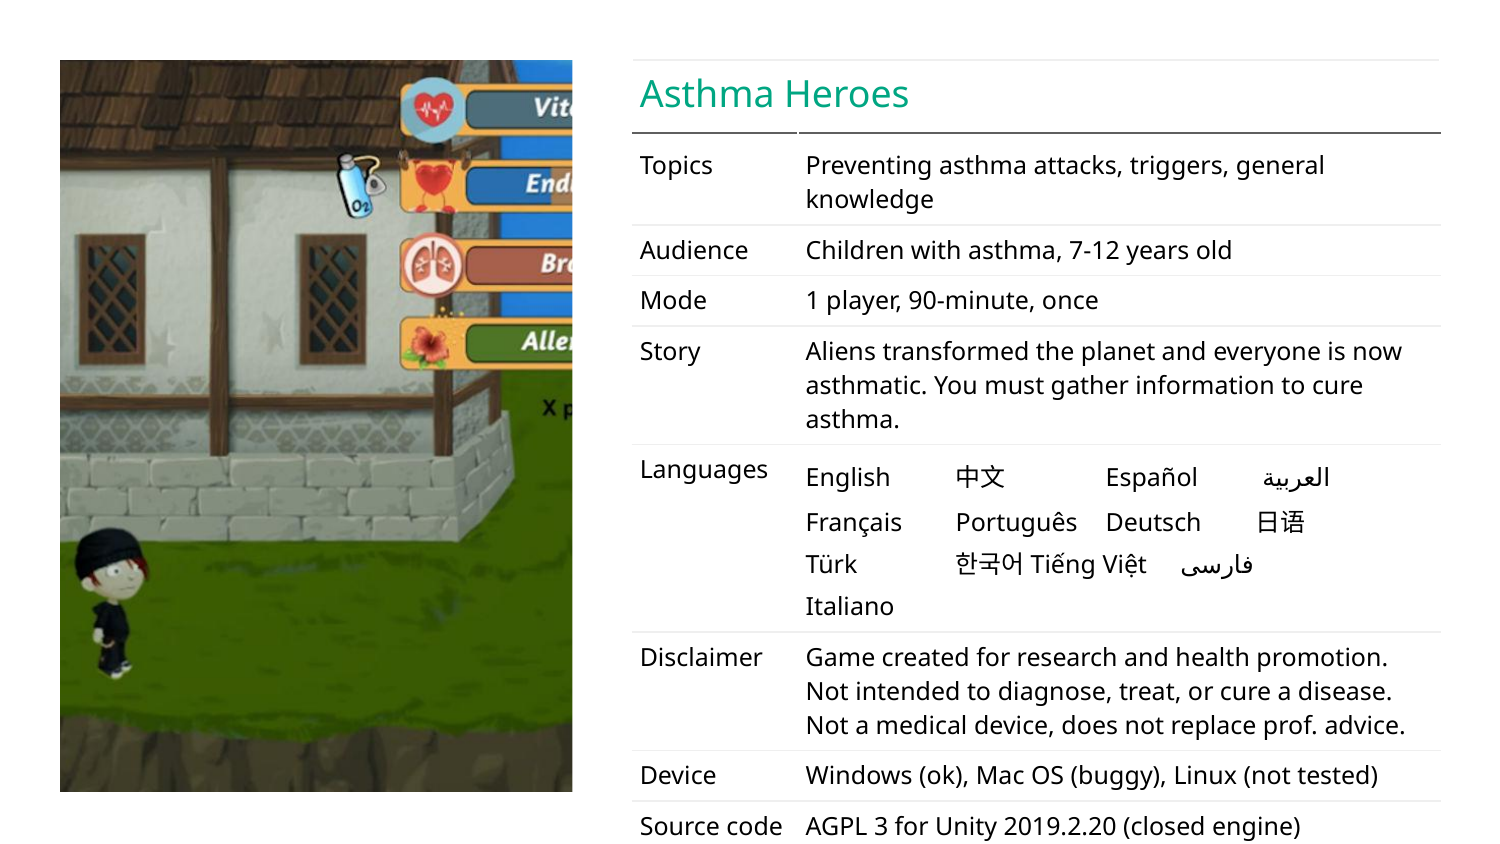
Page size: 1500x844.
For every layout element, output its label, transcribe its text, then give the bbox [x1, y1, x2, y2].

picture [60, 60, 573, 792]
table_header Asthma Heroes [633, 61, 1439, 132]
table_cell English 中文 Español العربية Français Português Deutsch 日语 Türk 한국어 Tiếng Việt فارسی Italiano [799, 445, 1439, 631]
table_cell Audience [633, 226, 797, 275]
table_cell Children with asthma, 7-12 years old [799, 226, 1439, 275]
table_cell Story [633, 327, 797, 444]
table_cell Languages [633, 445, 797, 631]
table_cell 1 player, 90-minute, once [799, 276, 1439, 325]
table_cell Mode [633, 276, 797, 325]
table_cell Disclaimer [633, 633, 797, 750]
table_cell Source code [633, 802, 797, 844]
table_cell Topics [633, 134, 797, 224]
table_cell AGPL 3 for Unity 2019.2.20 (closed engine) [799, 802, 1439, 844]
table_cell Aliens transformed the planet and everyone is now asthmatic. You must gather information to cure asthma. [799, 327, 1439, 444]
table_cell Game created for research and health promotion. Not intended to diagnose, treat, or cure a disease. Not a medical device, does not replace prof. advice. [799, 633, 1439, 750]
table_cell Preventing asthma attacks, triggers, general knowledge [799, 134, 1439, 224]
table_cell Windows (ok), Mac OS (buggy), Linux (not tested) [799, 751, 1439, 800]
table_cell Device [633, 751, 797, 800]
